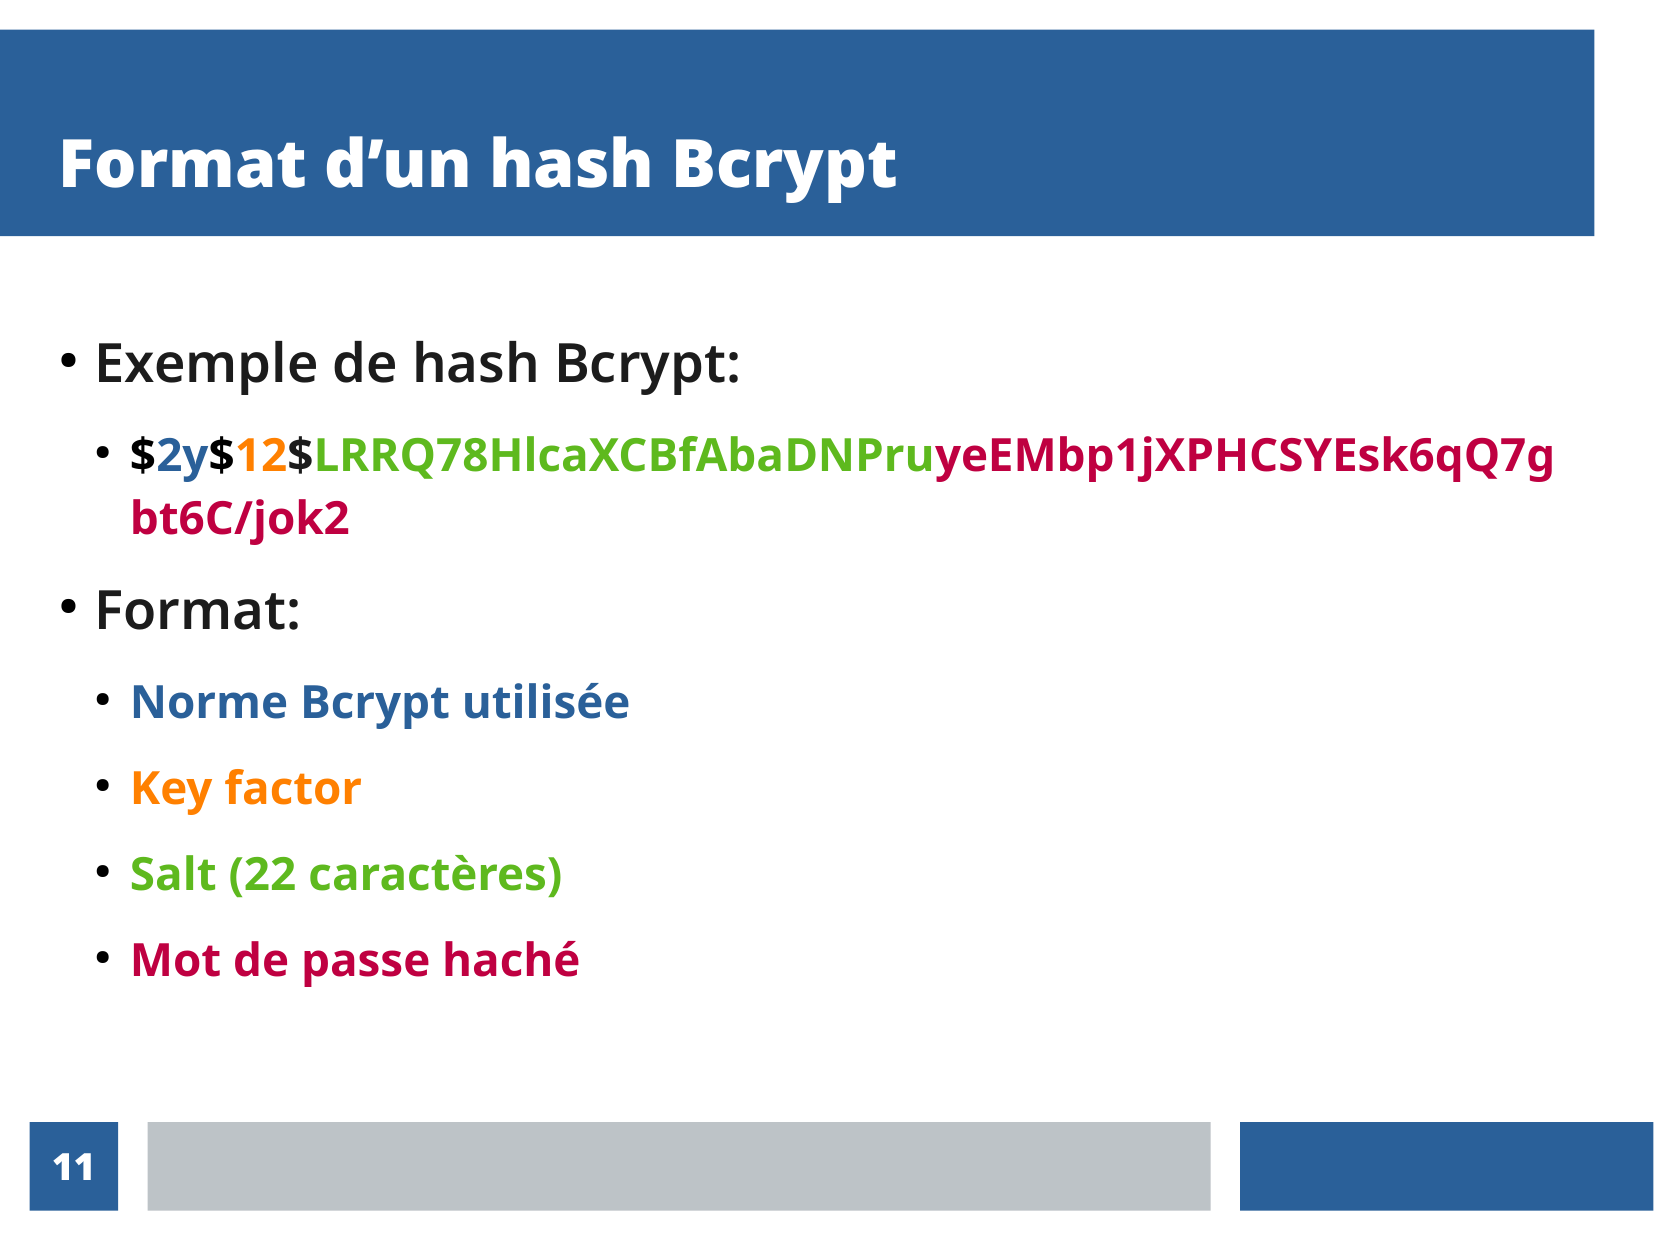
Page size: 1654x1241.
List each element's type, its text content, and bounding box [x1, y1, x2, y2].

title Format d’un hash Bcrypt [59, 59, 1595, 207]
list Exemple de hash Bcrypt: $2y$12$LRRQ78HlcaXCBfAbaDNPruyeEMbp1jXPHCSYEsk6qQ7gbt6C/jok2 Format: Norme Bcrypt utilisée Key factor Salt (22 caractères) Mot de passe haché [59, 324, 1565, 1093]
